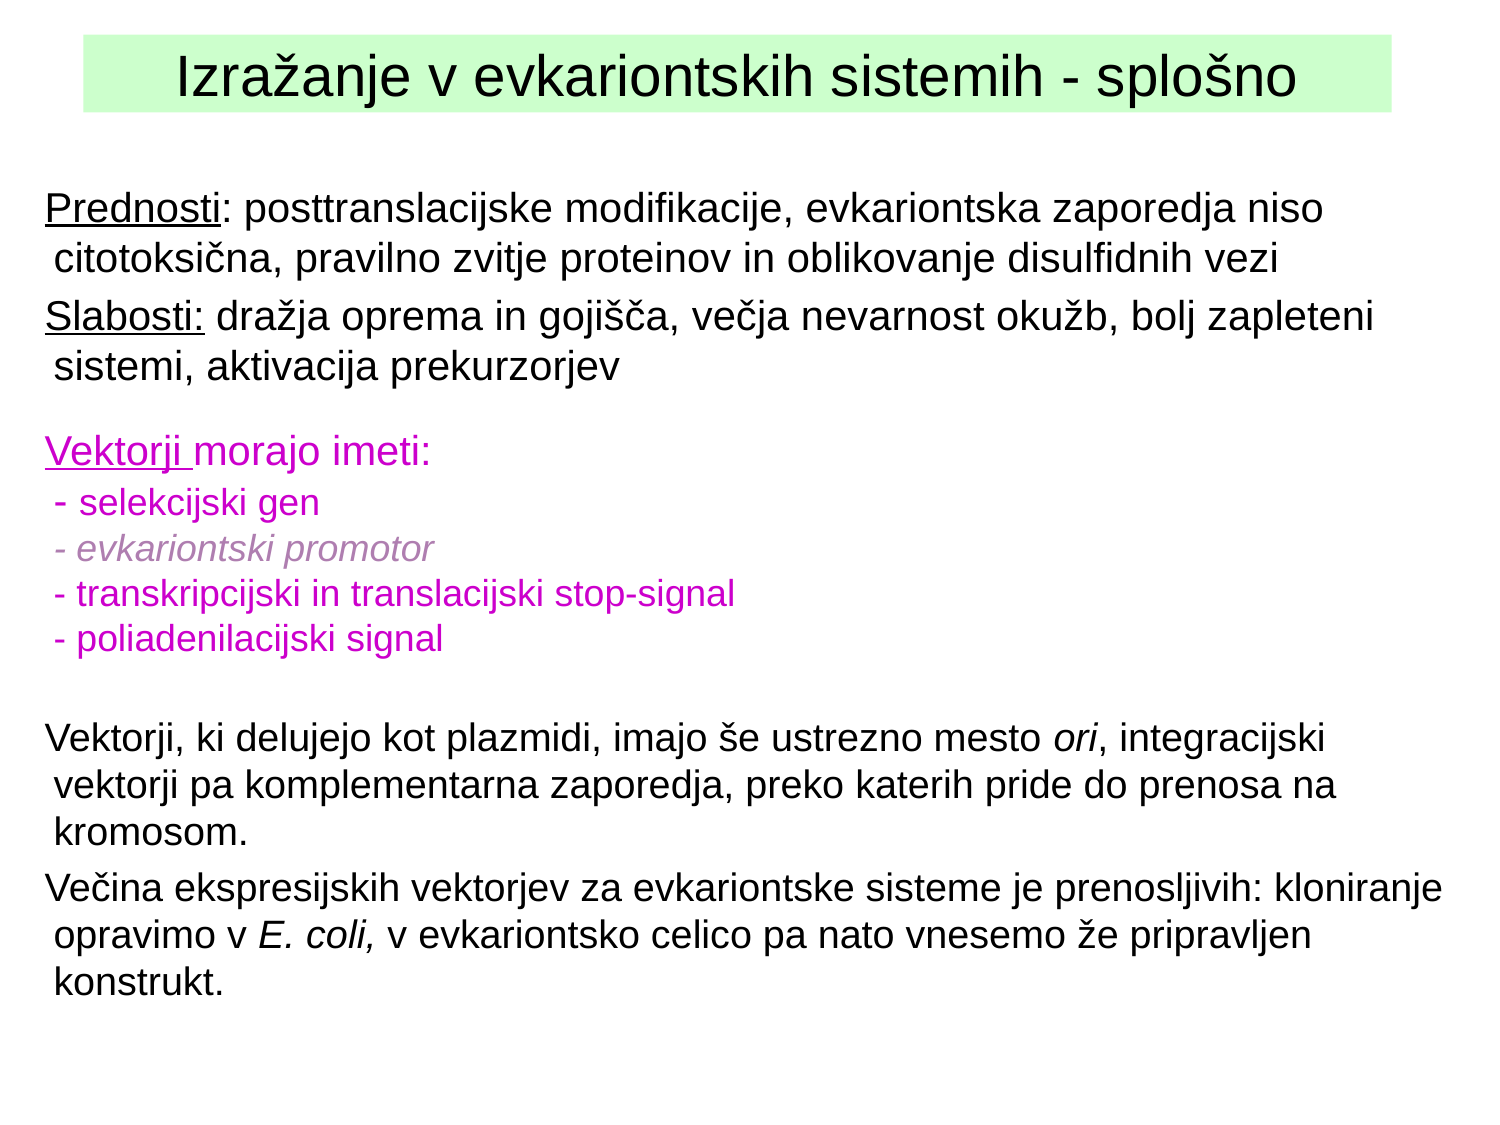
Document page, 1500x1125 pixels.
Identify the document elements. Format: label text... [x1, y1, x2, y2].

title Izražanje v evkariontskih sistemih - splošno [83, 34, 1392, 113]
list Prednosti: posttranslacijske modifikacije, evkariontska zaporedja niso citotoksična, pravilno zvitje proteinov in oblikovanje disulfidnih vezi Slabosti: dražja oprema in gojišča, večja nevarnost okužb, bolj zapleteni sistemi, aktivacija prekurzorjev Vektorji morajo imeti: - selekcijski gen - evkariontski promotor - transkripcijski in translacijski stop-signal - poliadenilacijski signal Vektorji, ki delujejo kot plazmidi, imajo še ustrezno mesto ori, integracijski vektorji pa komplementarna zaporedja, preko katerih pride do prenosa na kromosom. Večina ekspresijskih vektorjev za evkariontske sisteme je prenosljivih: kloniranje opravimo v E. coli, v evkariontsko celico pa nato vnesemo že pripravljen konstrukt. [29, 172, 1471, 1083]
